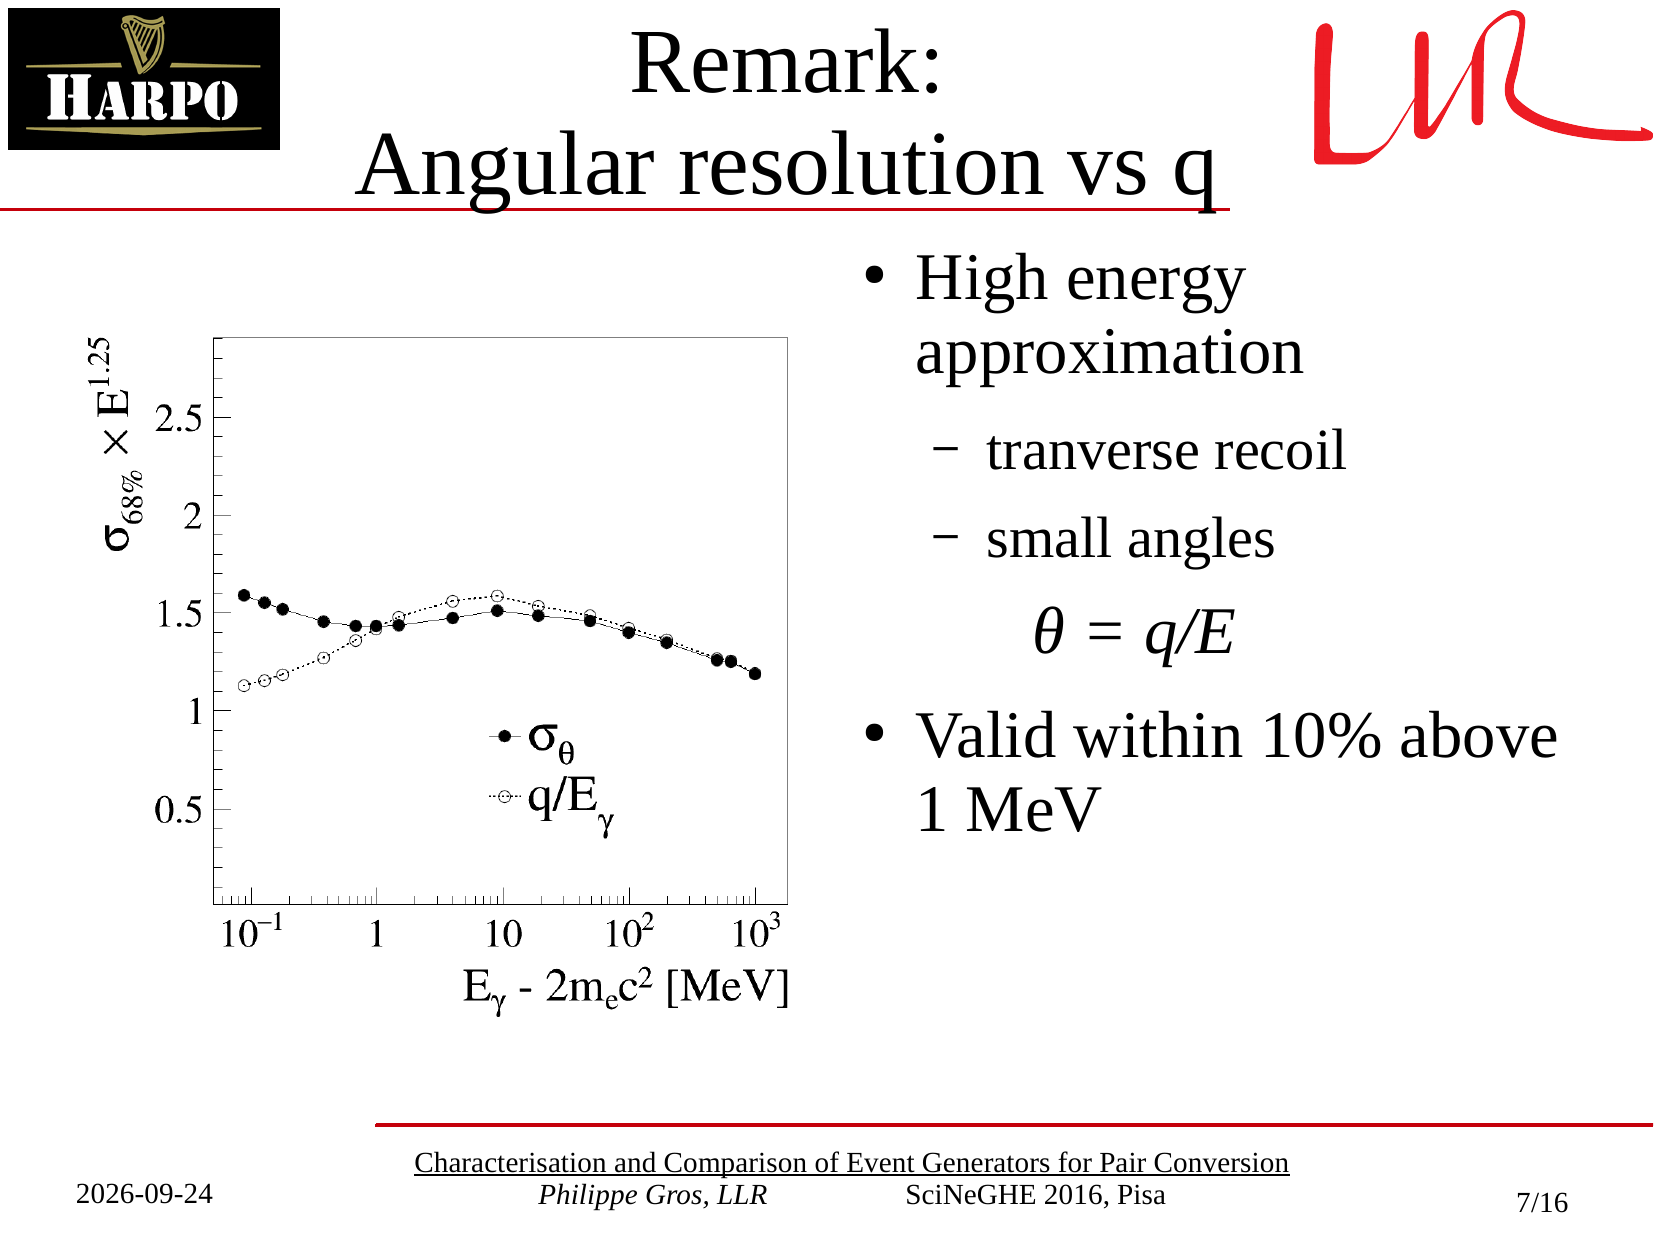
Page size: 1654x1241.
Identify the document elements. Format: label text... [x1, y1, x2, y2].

list High energy approximation tranverse recoil small angles θ = q/E Valid within 10% above 1 MeV [844, 239, 1571, 1102]
picture [1314, 10, 1653, 165]
picture [82, 316, 809, 1025]
title Remark: Angular resolution vs q [285, 2, 1291, 223]
picture [8, 8, 280, 150]
